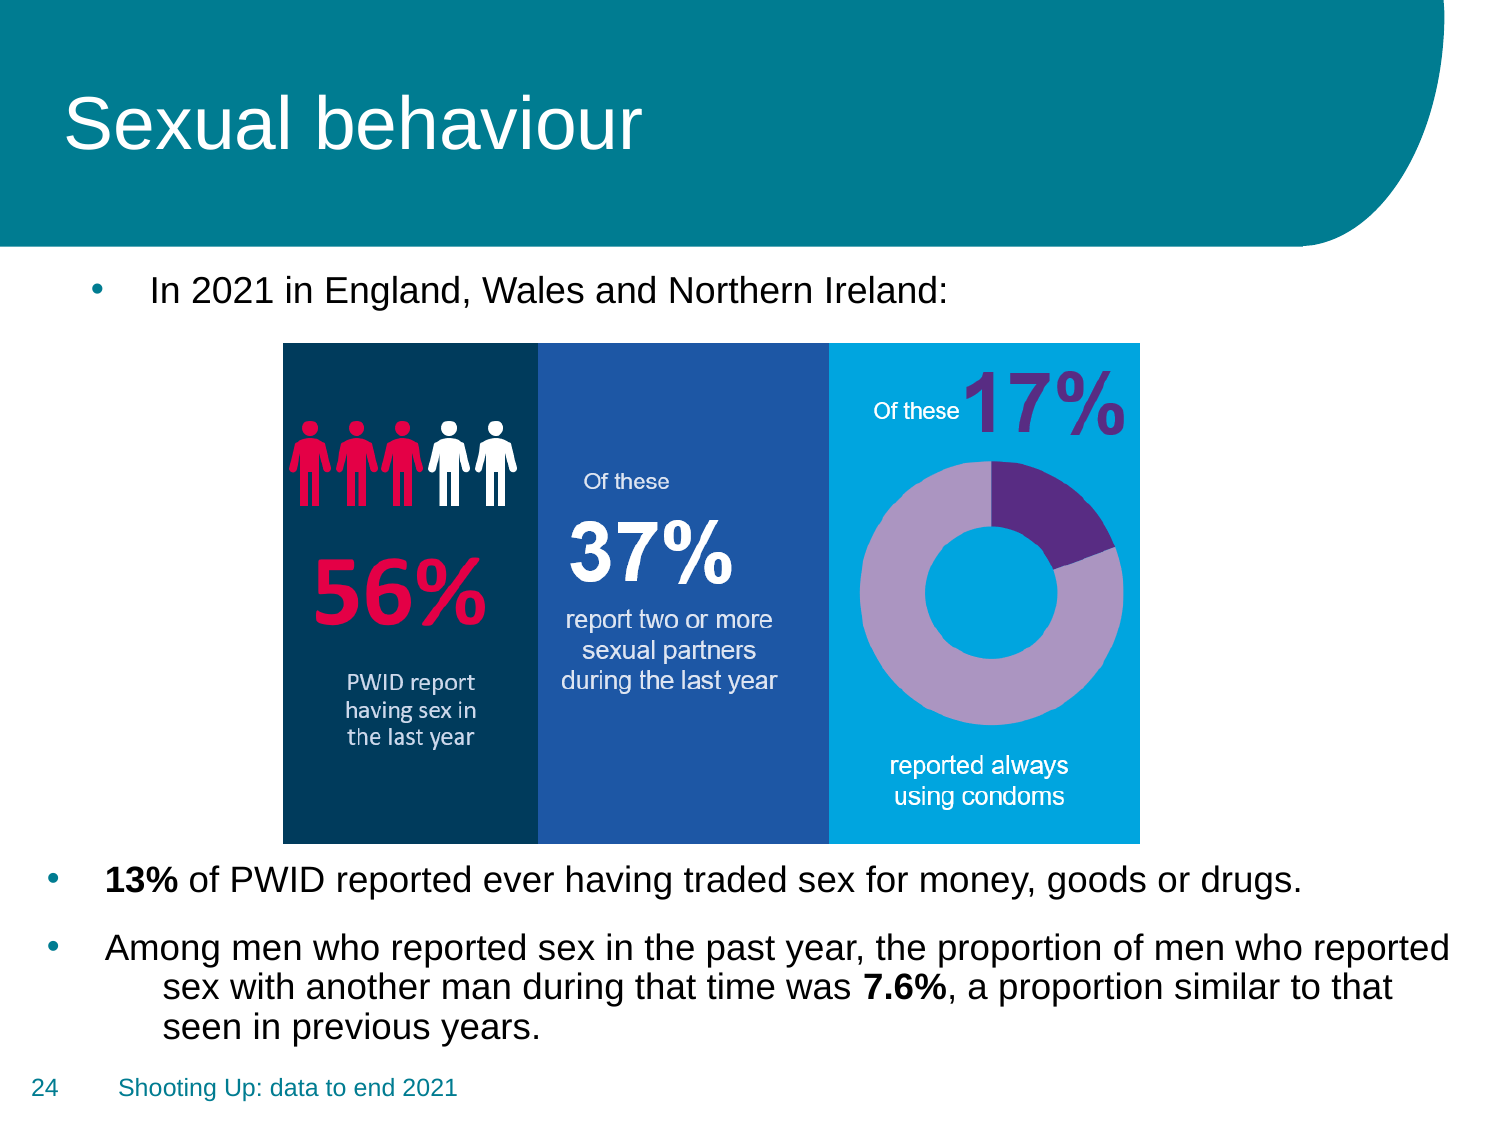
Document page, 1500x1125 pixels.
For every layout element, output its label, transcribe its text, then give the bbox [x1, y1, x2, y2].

text_box Shooting Up: data to end 2021 [103, 1056, 1335, 1116]
text_box [16, 1056, 90, 1117]
list 13% of PWID reported ever having traded sex for money, goods or drugs. Among men who reported sex in the past year, the proportion of men who reported sex with another man during that time was 7.6%, a proportion similar to that seen in previous years. [31, 852, 1469, 1057]
text_box In 2021 in England, Wales and Northern Ireland: [75, 263, 1445, 326]
picture [238, 319, 1164, 852]
title Sexual behaviour [52, 68, 1351, 172]
